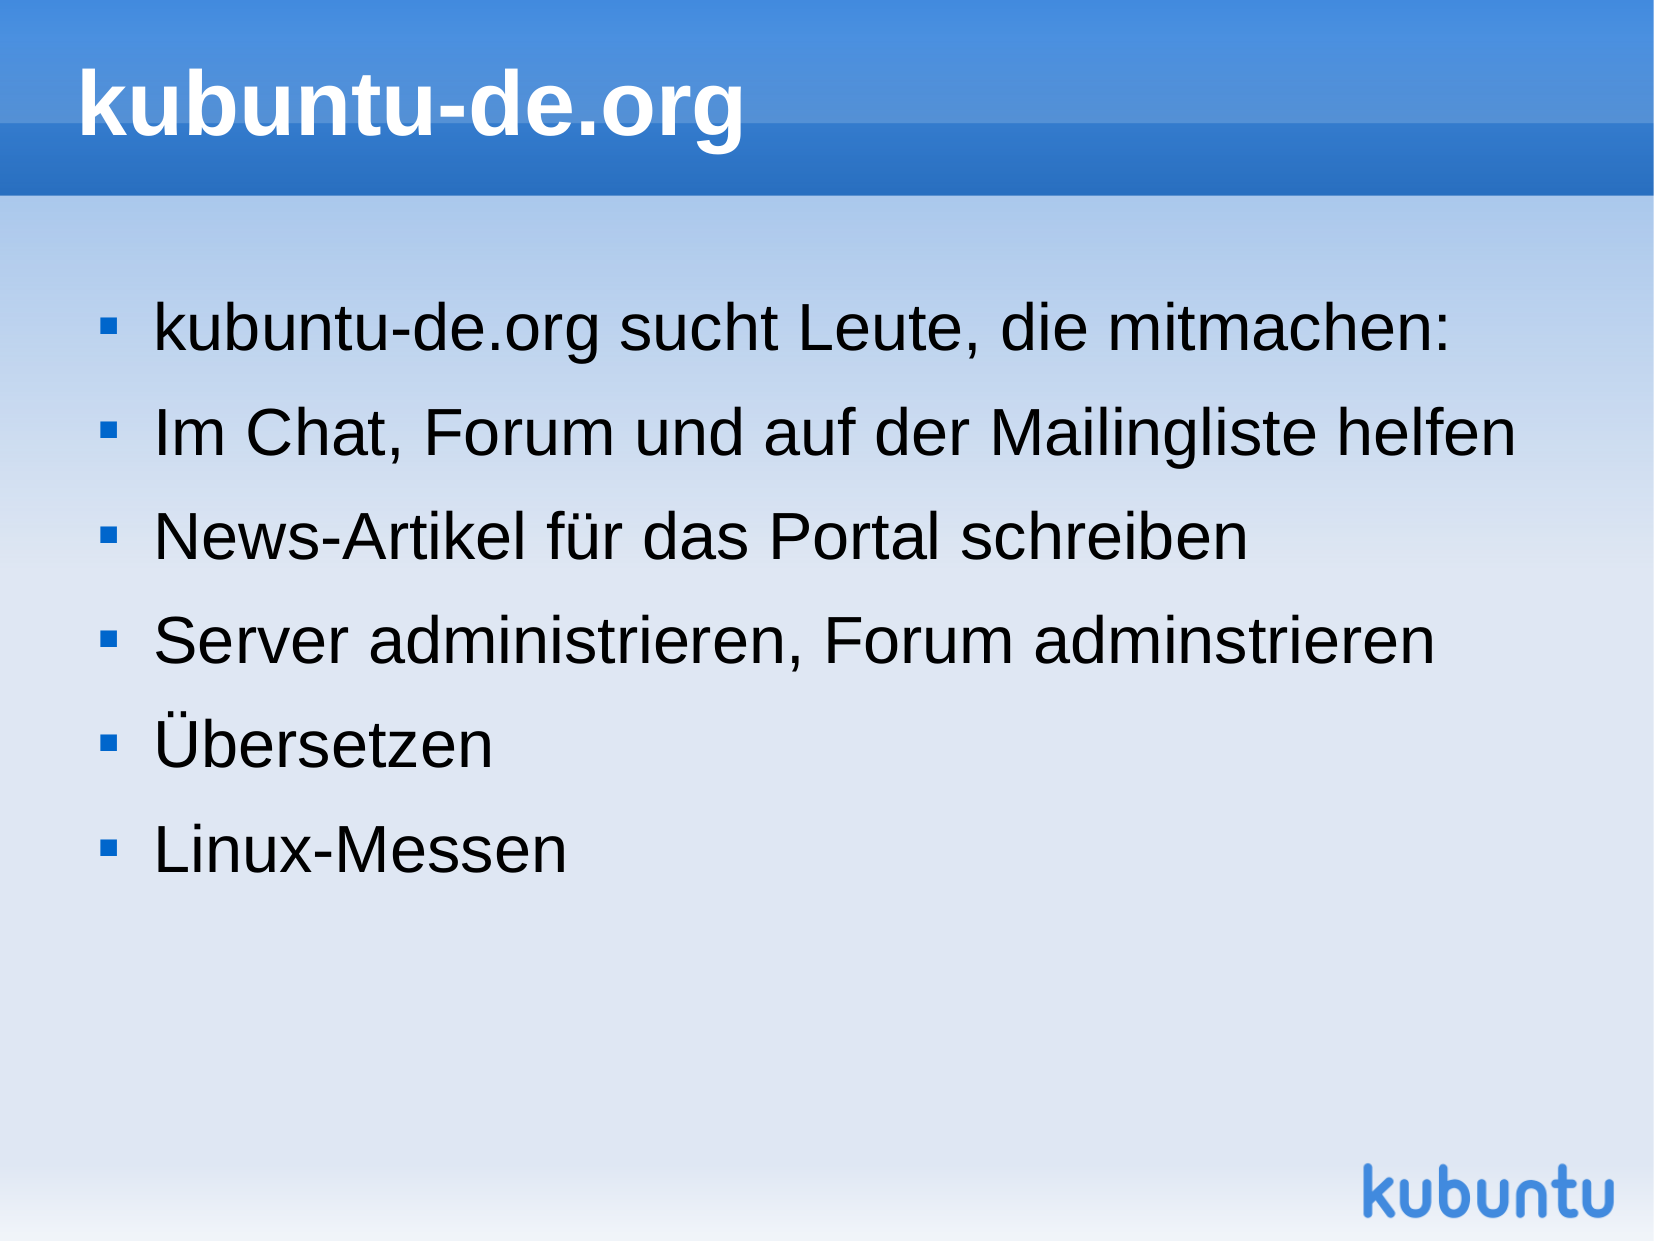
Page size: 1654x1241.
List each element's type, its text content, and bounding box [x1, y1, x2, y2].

picture [0, 0, 1654, 1241]
title kubuntu-de.org [76, 0, 1565, 208]
list kubuntu-de.org sucht Leute, die mitmachen: Im Chat, Forum und auf der Mailingliste helfen News-Artikel für das Portal schreiben Server administrieren, Forum adminstrieren Übersetzen Linux-Messen [82, 290, 1571, 1094]
